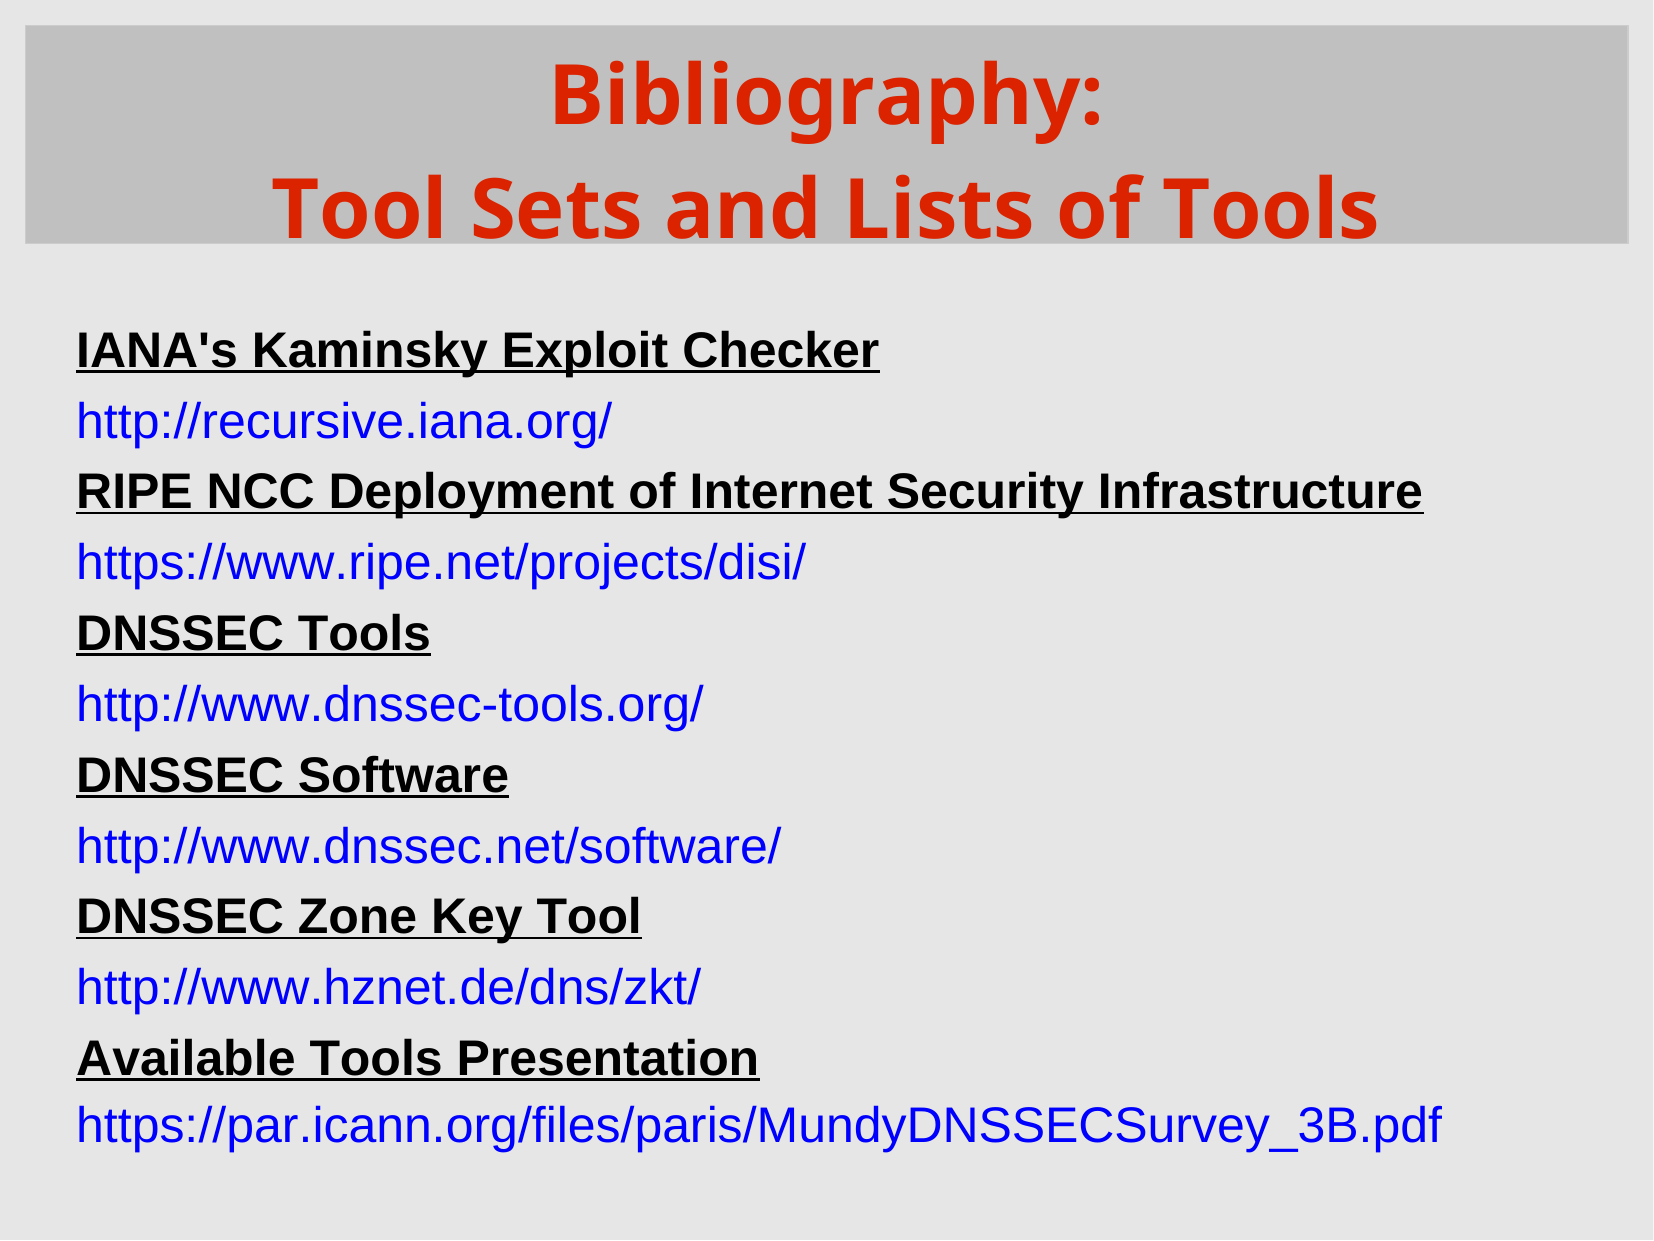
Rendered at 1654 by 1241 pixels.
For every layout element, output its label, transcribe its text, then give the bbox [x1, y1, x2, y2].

title Bibliography: Tool Sets and Lists of Tools [121, 52, 1532, 247]
list IANA's Kaminsky Exploit Checker http://recursive.iana.org/ RIPE NCC Deployment of Internet Security Infrastructure https://www.ripe.net/projects/disi/ DNSSEC Tools http://www.dnssec-tools.org/ DNSSEC Software http://www.dnssec.net/software/ DNSSEC Zone Key Tool http://www.hznet.de/dns/zkt/ Available Tools Presentation https://par.icann.org/files/paris/MundyDNSSECSurvey_3B.pdf [59, 322, 1593, 1224]
